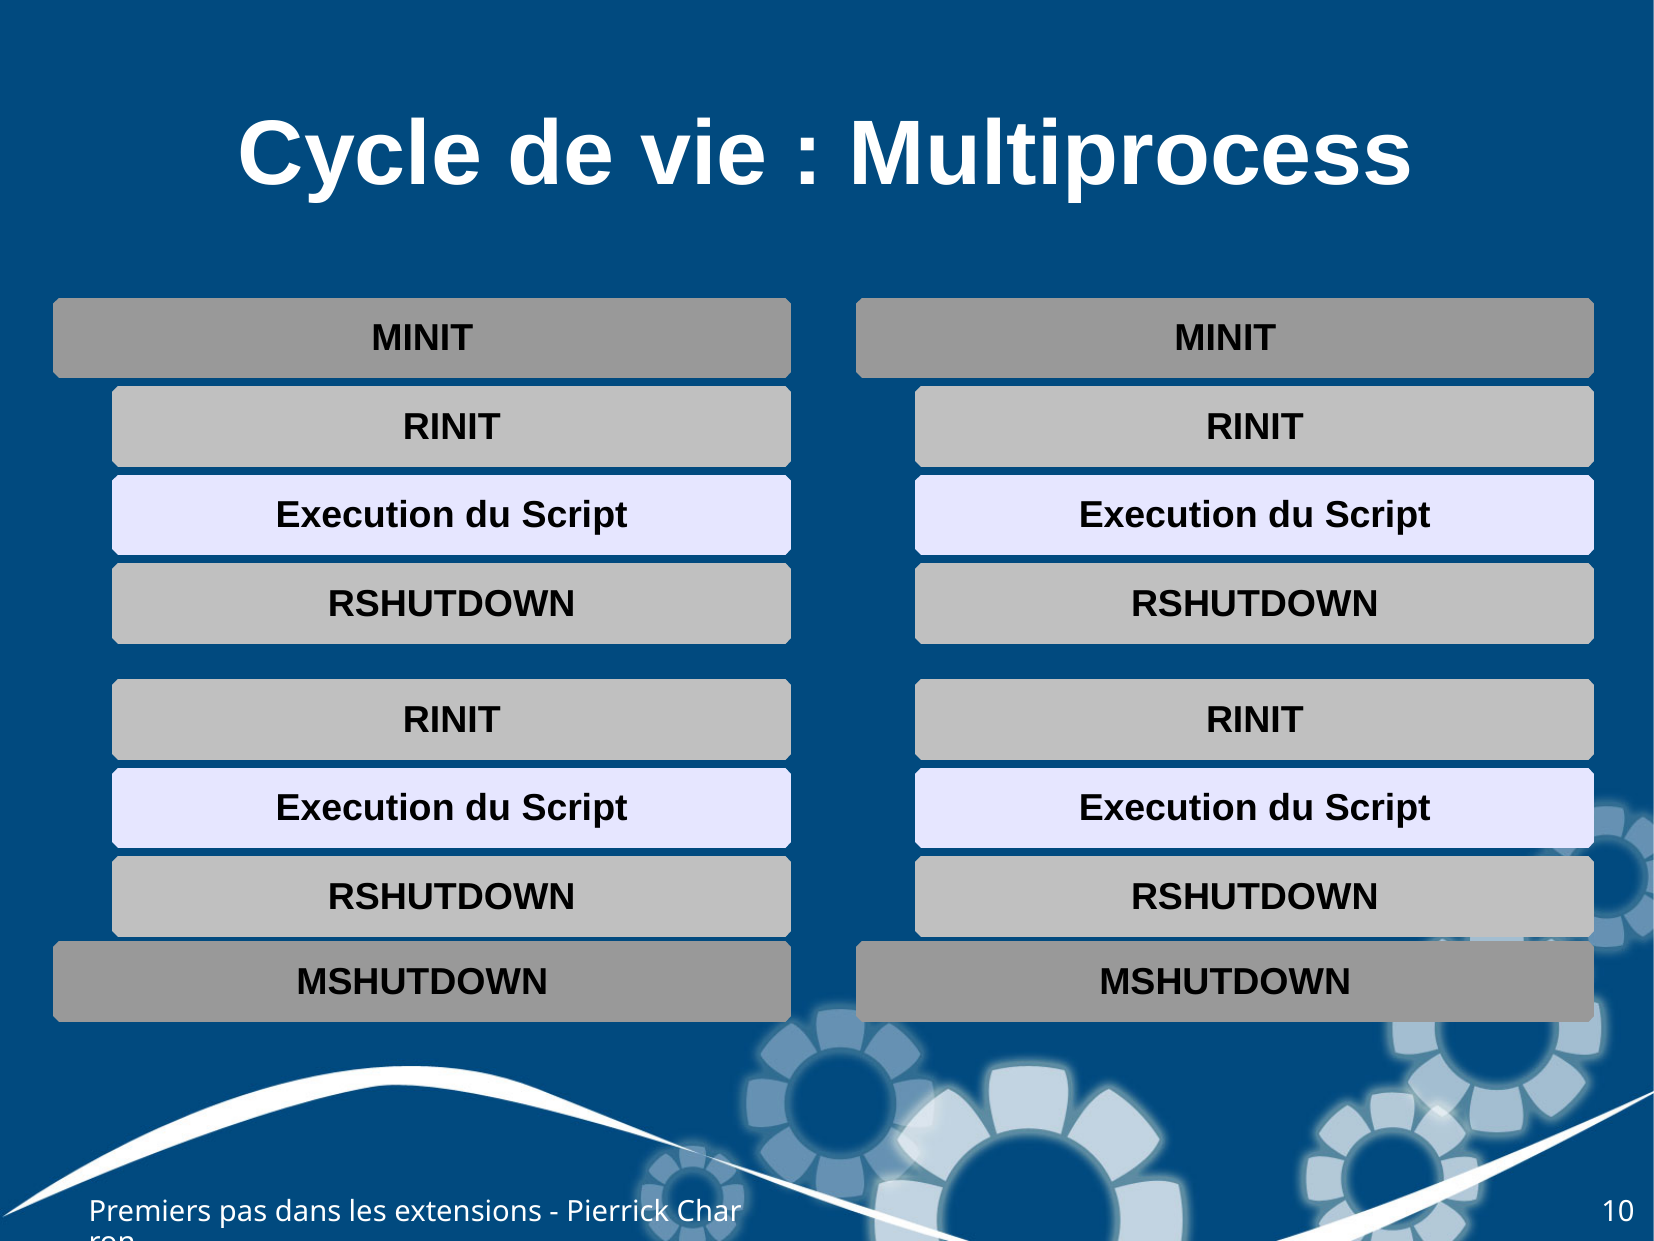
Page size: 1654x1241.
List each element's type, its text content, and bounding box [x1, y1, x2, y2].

text_box RINIT [921, 392, 1589, 461]
text_box RSHUTDOWN [118, 569, 786, 638]
picture [0, 0, 1654, 1241]
text_box RINIT [921, 685, 1589, 754]
text_box RINIT [118, 685, 786, 754]
text_box RINIT [118, 392, 786, 461]
text_box RSHUTDOWN [921, 862, 1589, 931]
text_box RSHUTDOWN [921, 569, 1589, 638]
text_box Execution du Script [921, 480, 1589, 550]
text_box Execution du Script [921, 773, 1589, 843]
title Cycle de vie : Multiprocess [82, 49, 1571, 257]
text_box MINIT [59, 303, 786, 373]
text_box Execution du Script [118, 480, 786, 550]
text_box MINIT [862, 303, 1589, 373]
text_box MSHUTDOWN [59, 947, 786, 1016]
text_box Execution du Script [118, 773, 786, 843]
text_box MSHUTDOWN [862, 947, 1589, 1016]
text_box RSHUTDOWN [118, 862, 786, 931]
